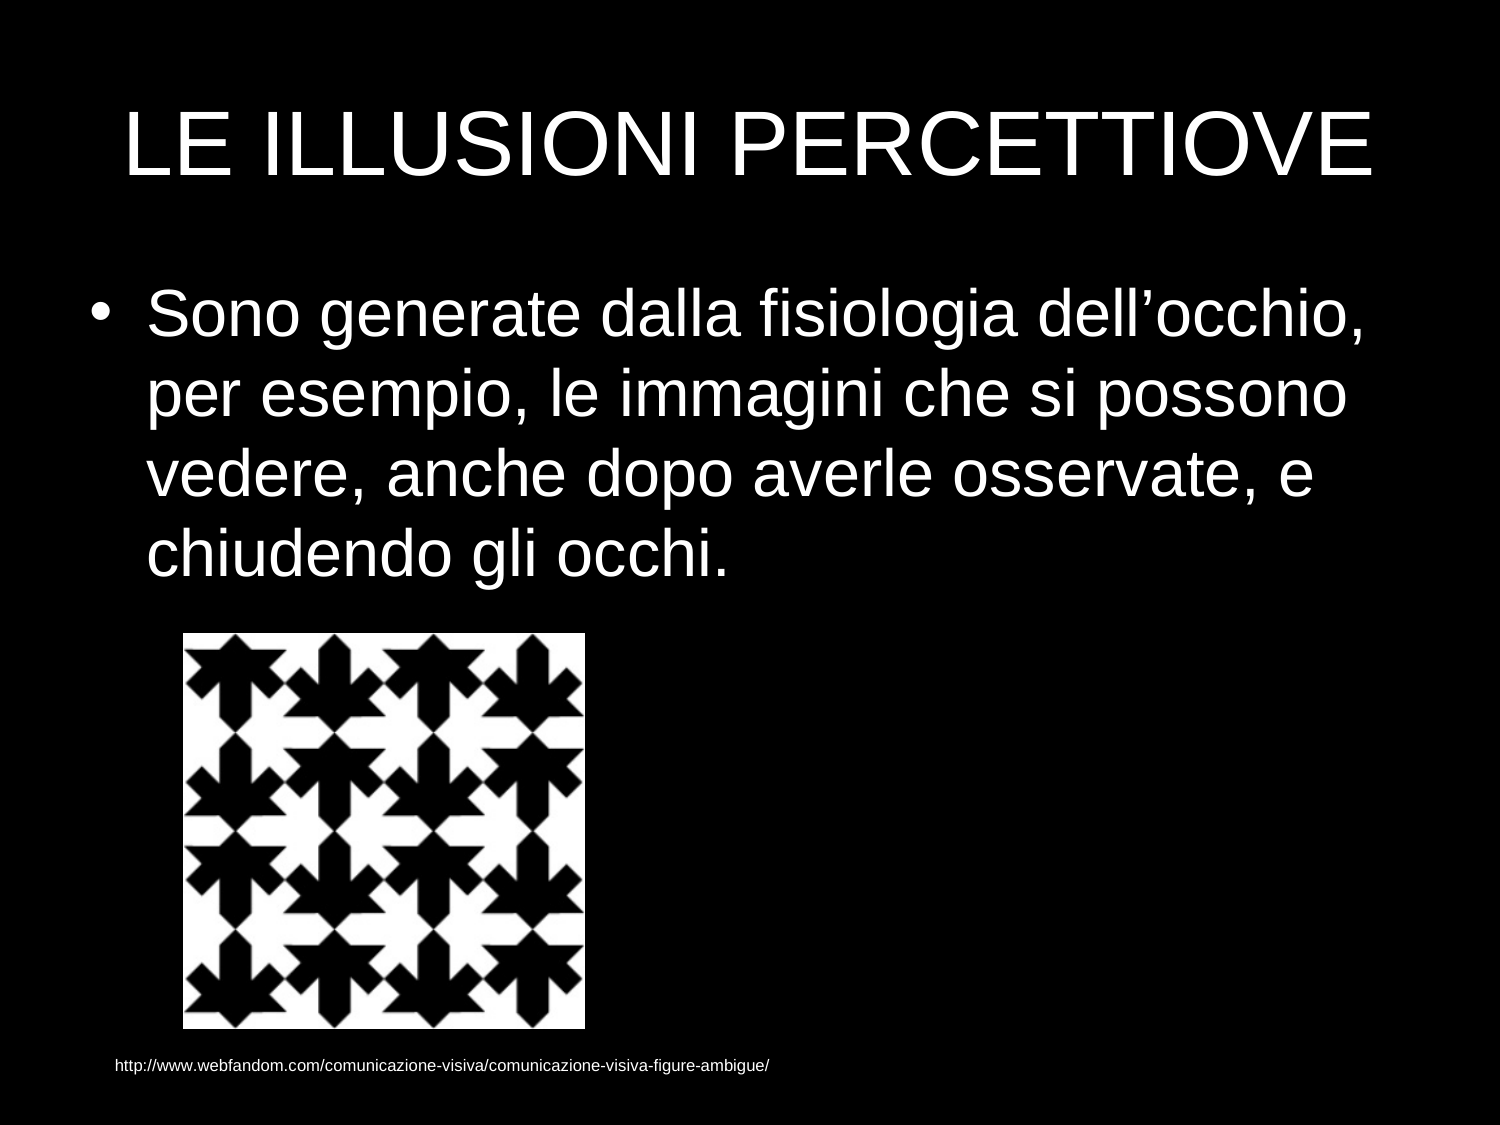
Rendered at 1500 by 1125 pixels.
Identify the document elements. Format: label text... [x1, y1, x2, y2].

list Sono generate dalla fisiologia dell’occhio, per esempio, le immagini che si possono vedere, anche dopo averle osservate, e chiudendo gli occhi. [75, 262, 1426, 1006]
title LE ILLUSIONI PERCETTIOVE [75, 45, 1426, 233]
text_box http://www.webfandom.com/comunicazione-visiva/comunicazione-visiva-figure-ambigue/ [100, 1046, 786, 1083]
picture [183, 633, 585, 1029]
